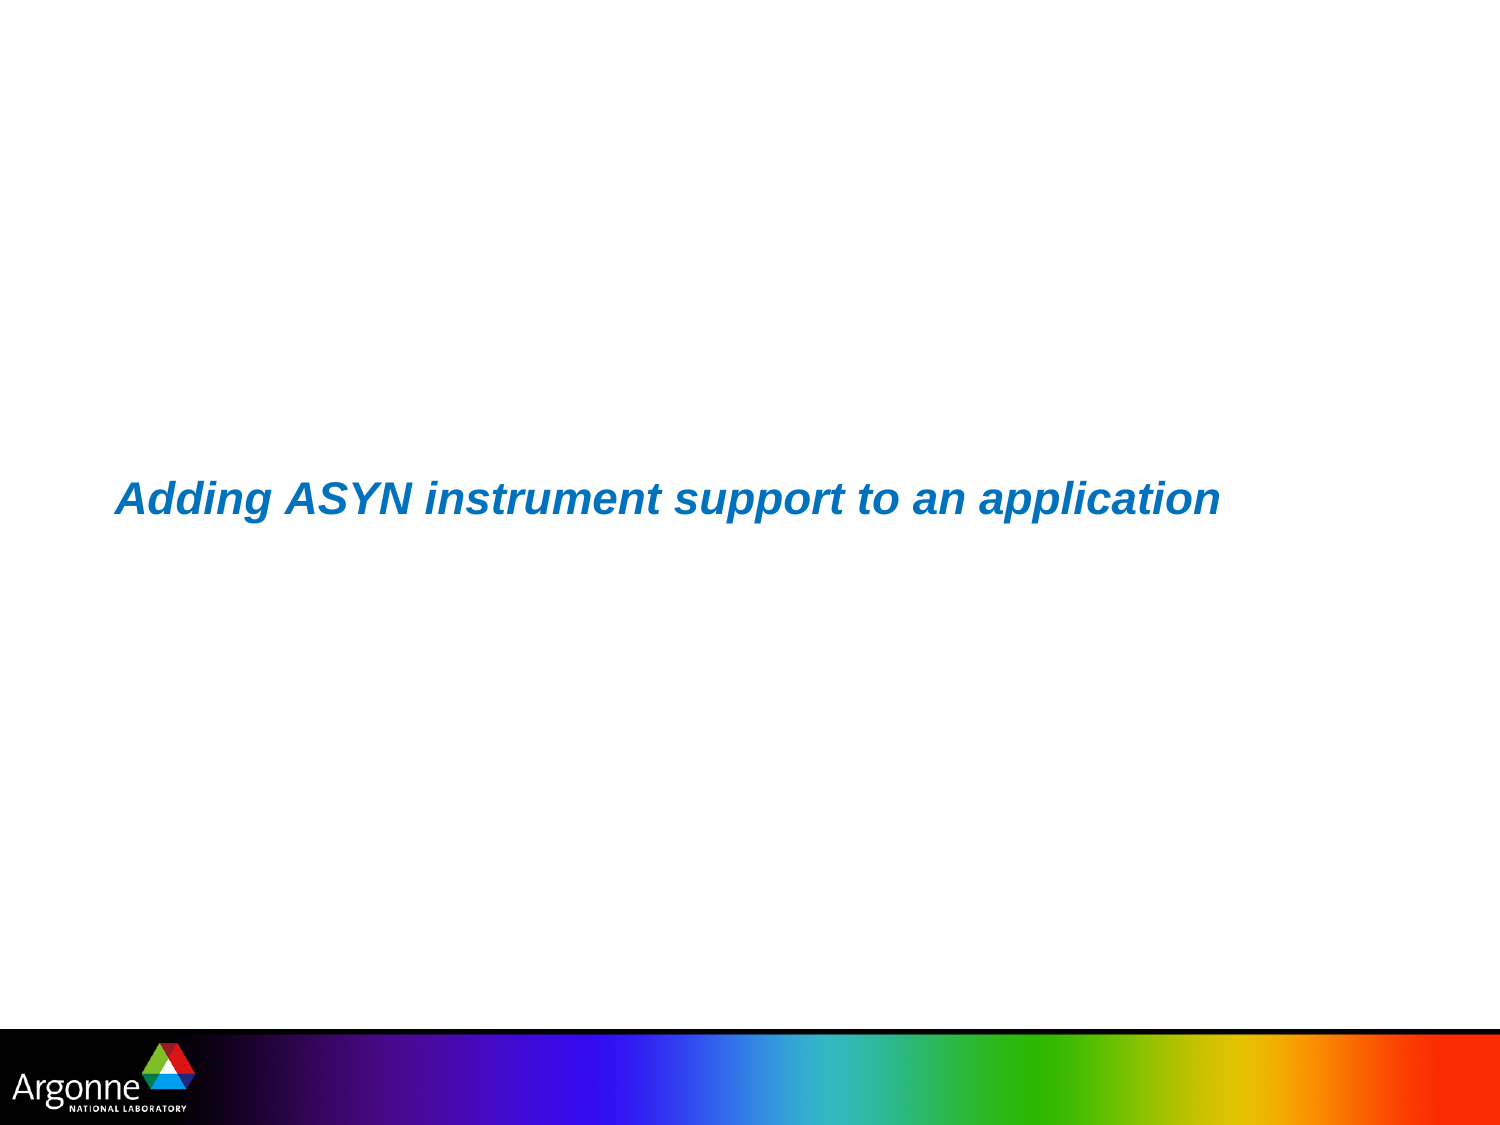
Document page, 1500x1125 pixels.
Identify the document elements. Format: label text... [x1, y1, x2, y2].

title Adding ASYN instrument support to an application [99, 474, 1405, 533]
picture [0, 1029, 1500, 1125]
